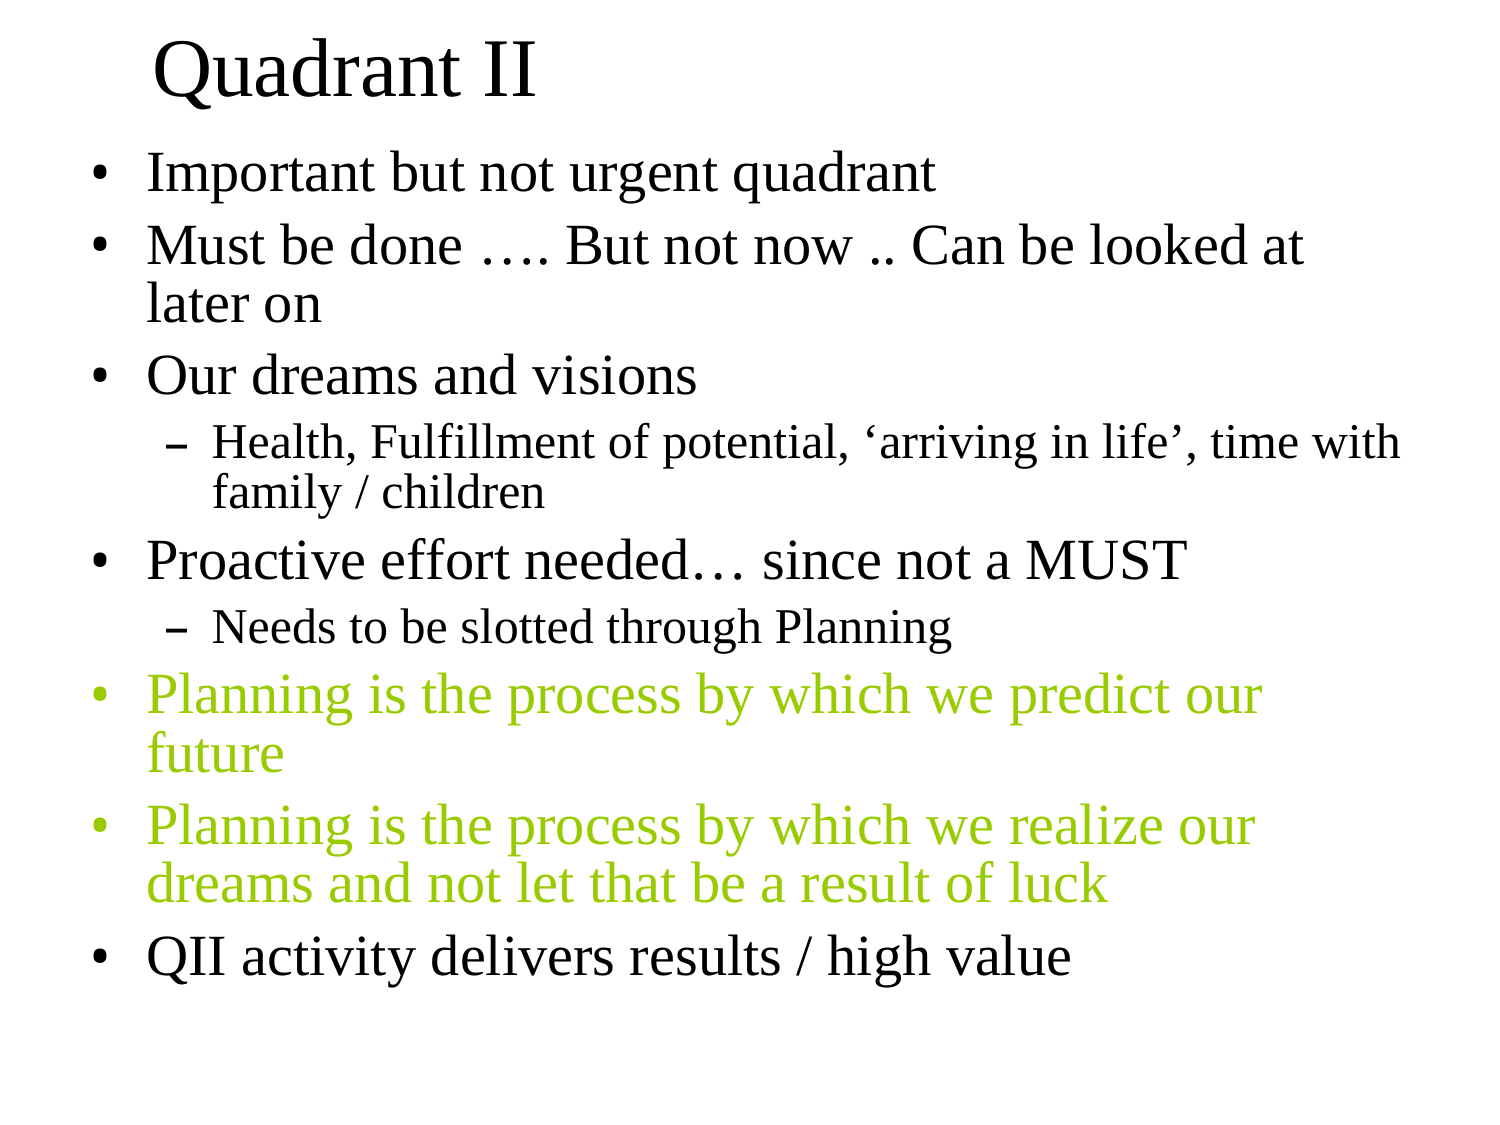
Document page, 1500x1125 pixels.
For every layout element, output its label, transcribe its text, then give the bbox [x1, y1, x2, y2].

list Important but not urgent quadrant Must be done …. But not now .. Can be looked at later on Our dreams and visions Health, Fulfillment of potential, ‘arriving in life’, time with family / children Proactive effort needed… since not a MUST Needs to be slotted through Planning Planning is the process by which we predict our future Planning is the process by which we realize our dreams and not let that be a result of luck QII activity delivers results / high value [75, 137, 1426, 1088]
title Quadrant II [137, 10, 1225, 127]
